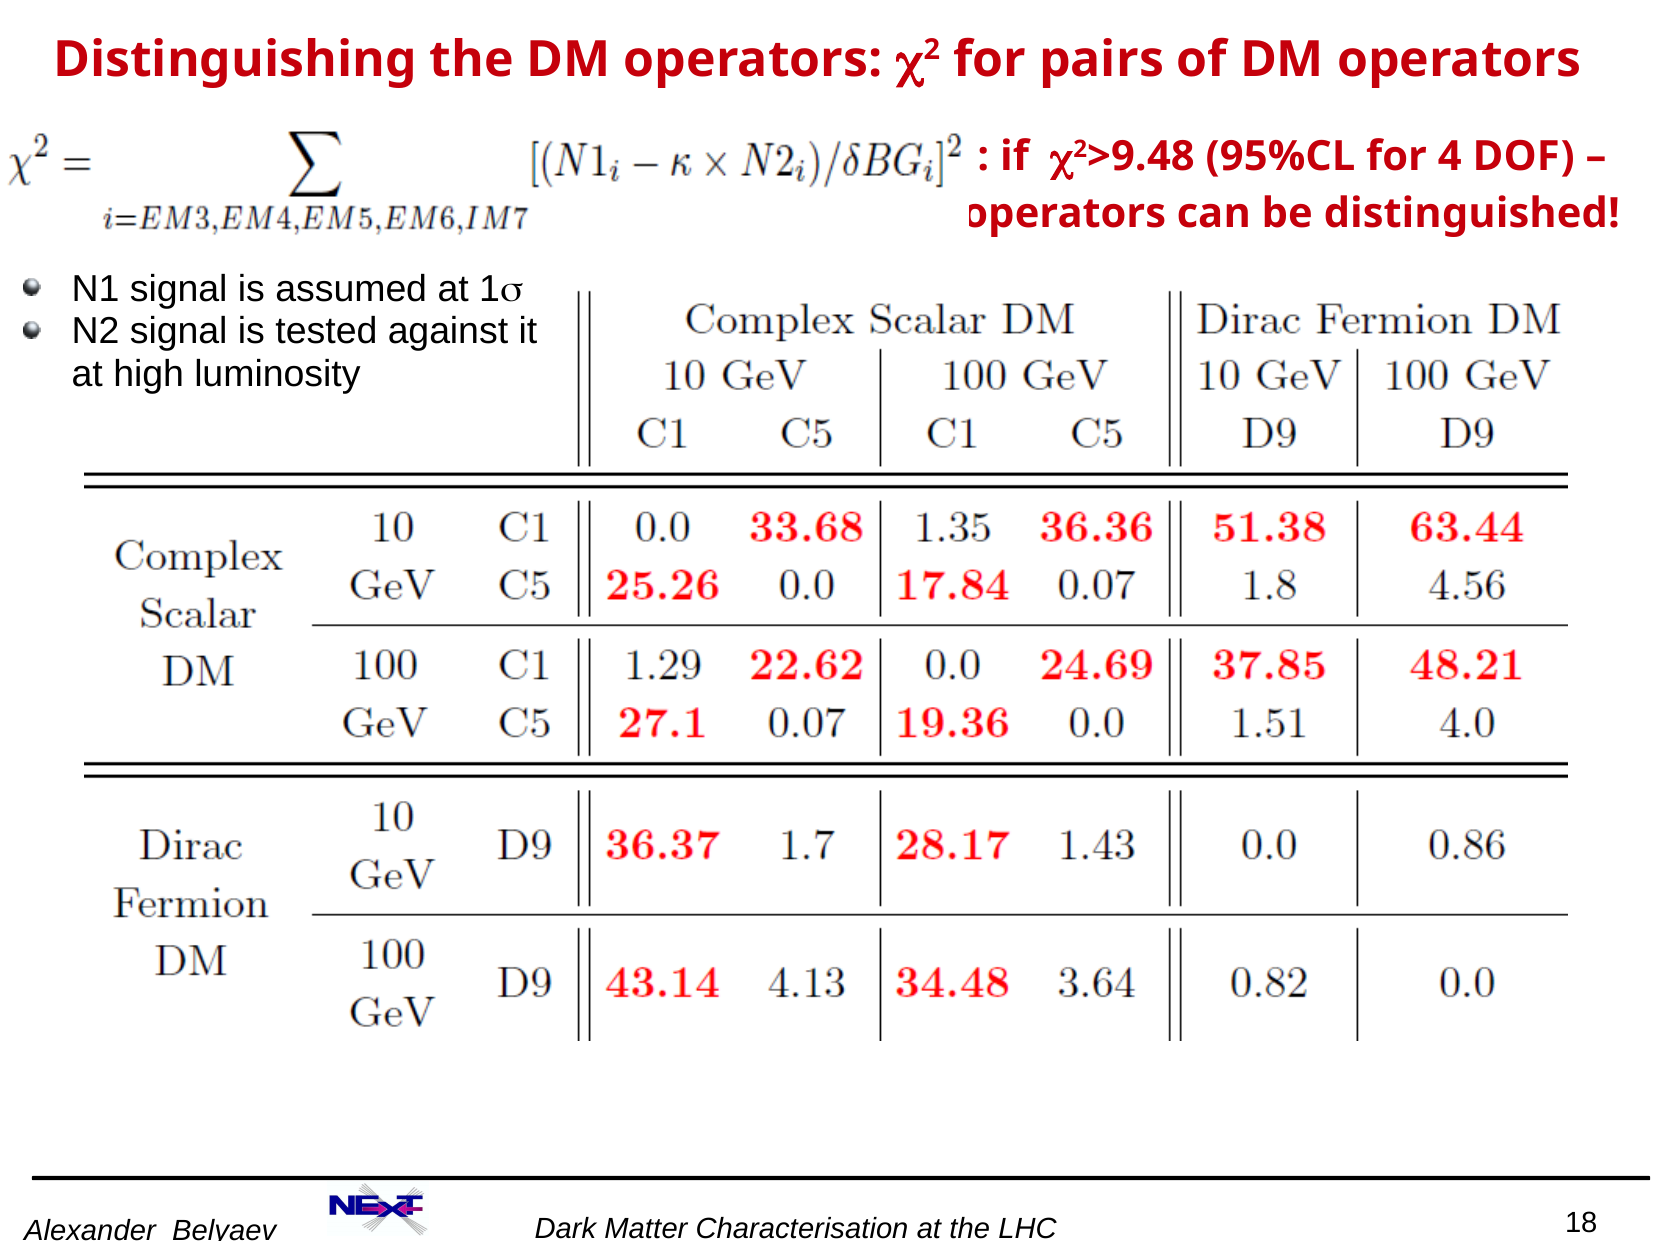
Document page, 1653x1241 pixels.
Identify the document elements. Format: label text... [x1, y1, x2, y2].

picture [327, 1181, 429, 1236]
text_box : if c2>9.48 (95%CL for 4 DOF) – operators can be distinguished! [962, 124, 1642, 242]
title Distinguishing the DM operators: c2 for pairs of DM operators [35, 19, 1595, 95]
text_box N1 signal is assumed at 1s N2 signal is tested against it at high luminosity [0, 259, 603, 406]
picture [0, 94, 969, 237]
picture [84, 282, 1568, 1041]
